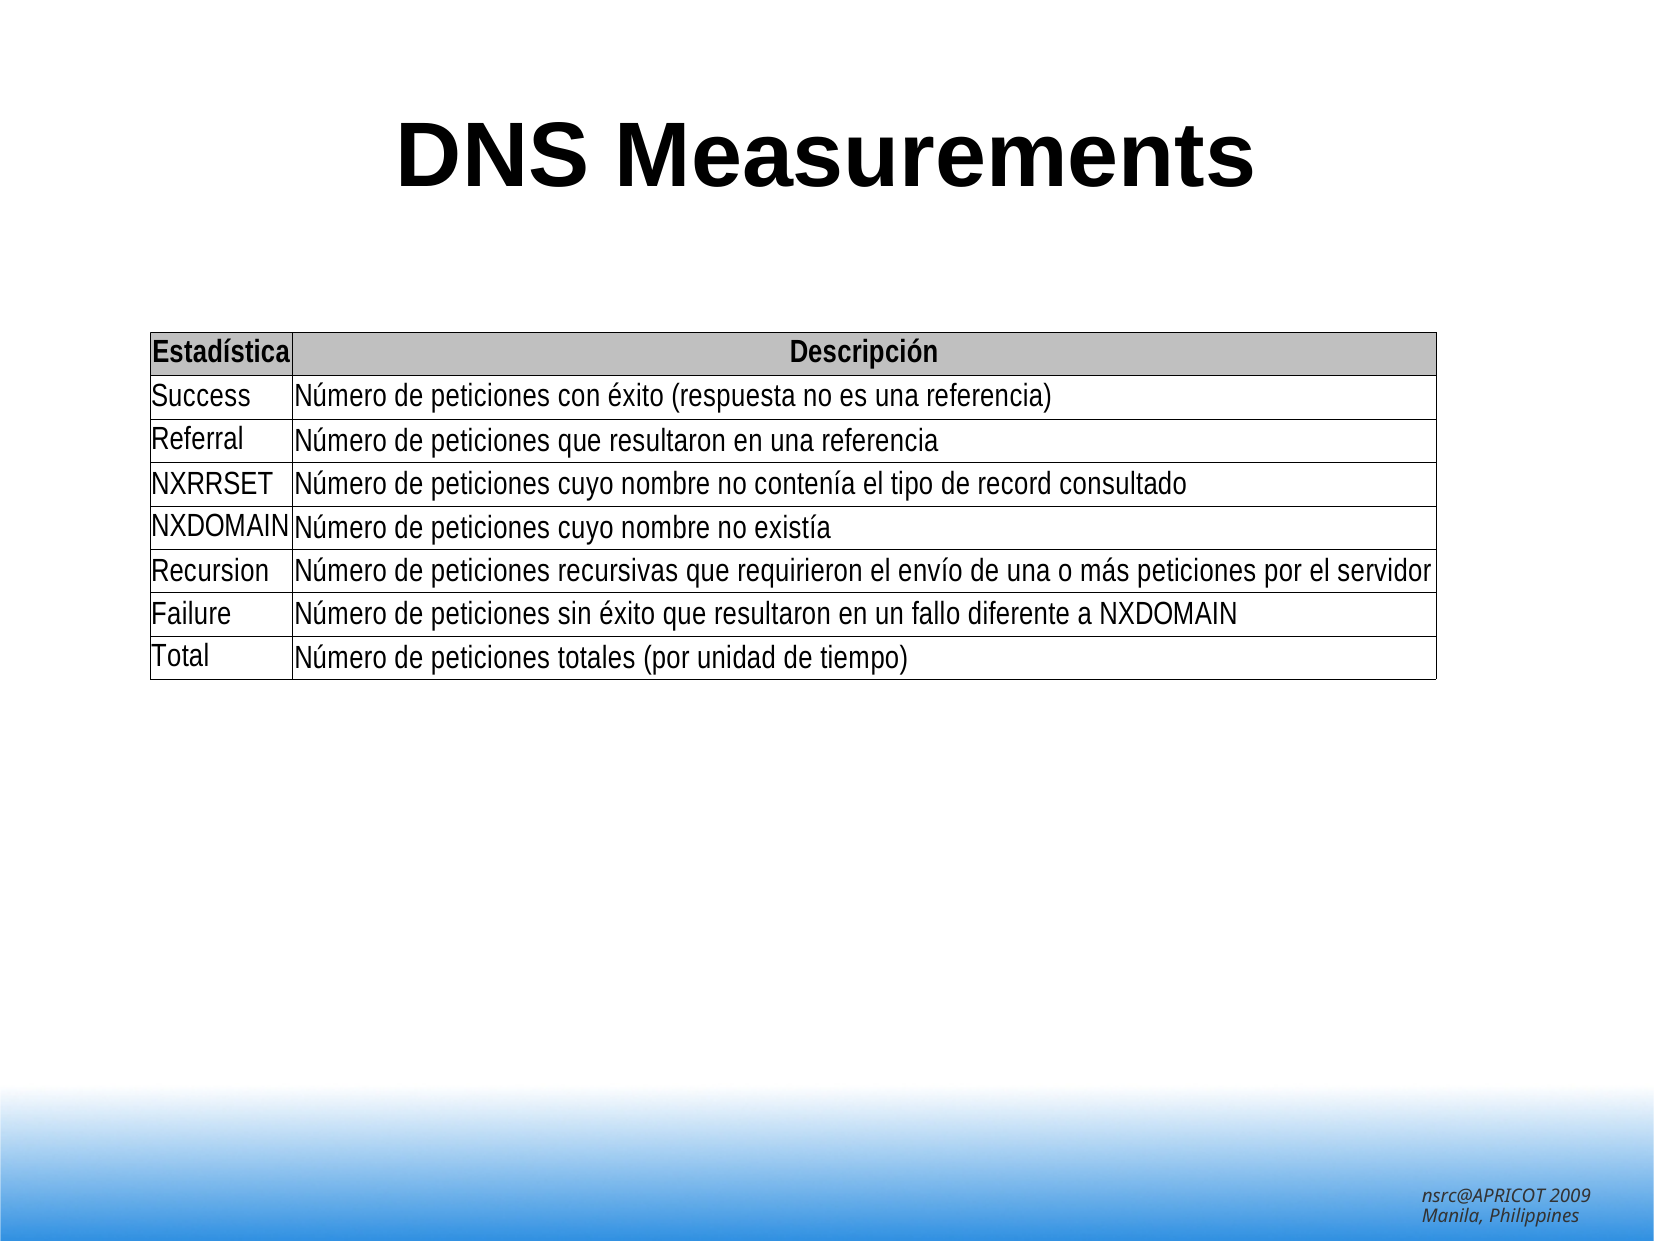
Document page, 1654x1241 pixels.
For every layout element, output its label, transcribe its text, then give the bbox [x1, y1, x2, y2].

chart [150, 332, 1546, 713]
picture [0, 1083, 1654, 1241]
title DNS Measurements [82, 49, 1571, 257]
